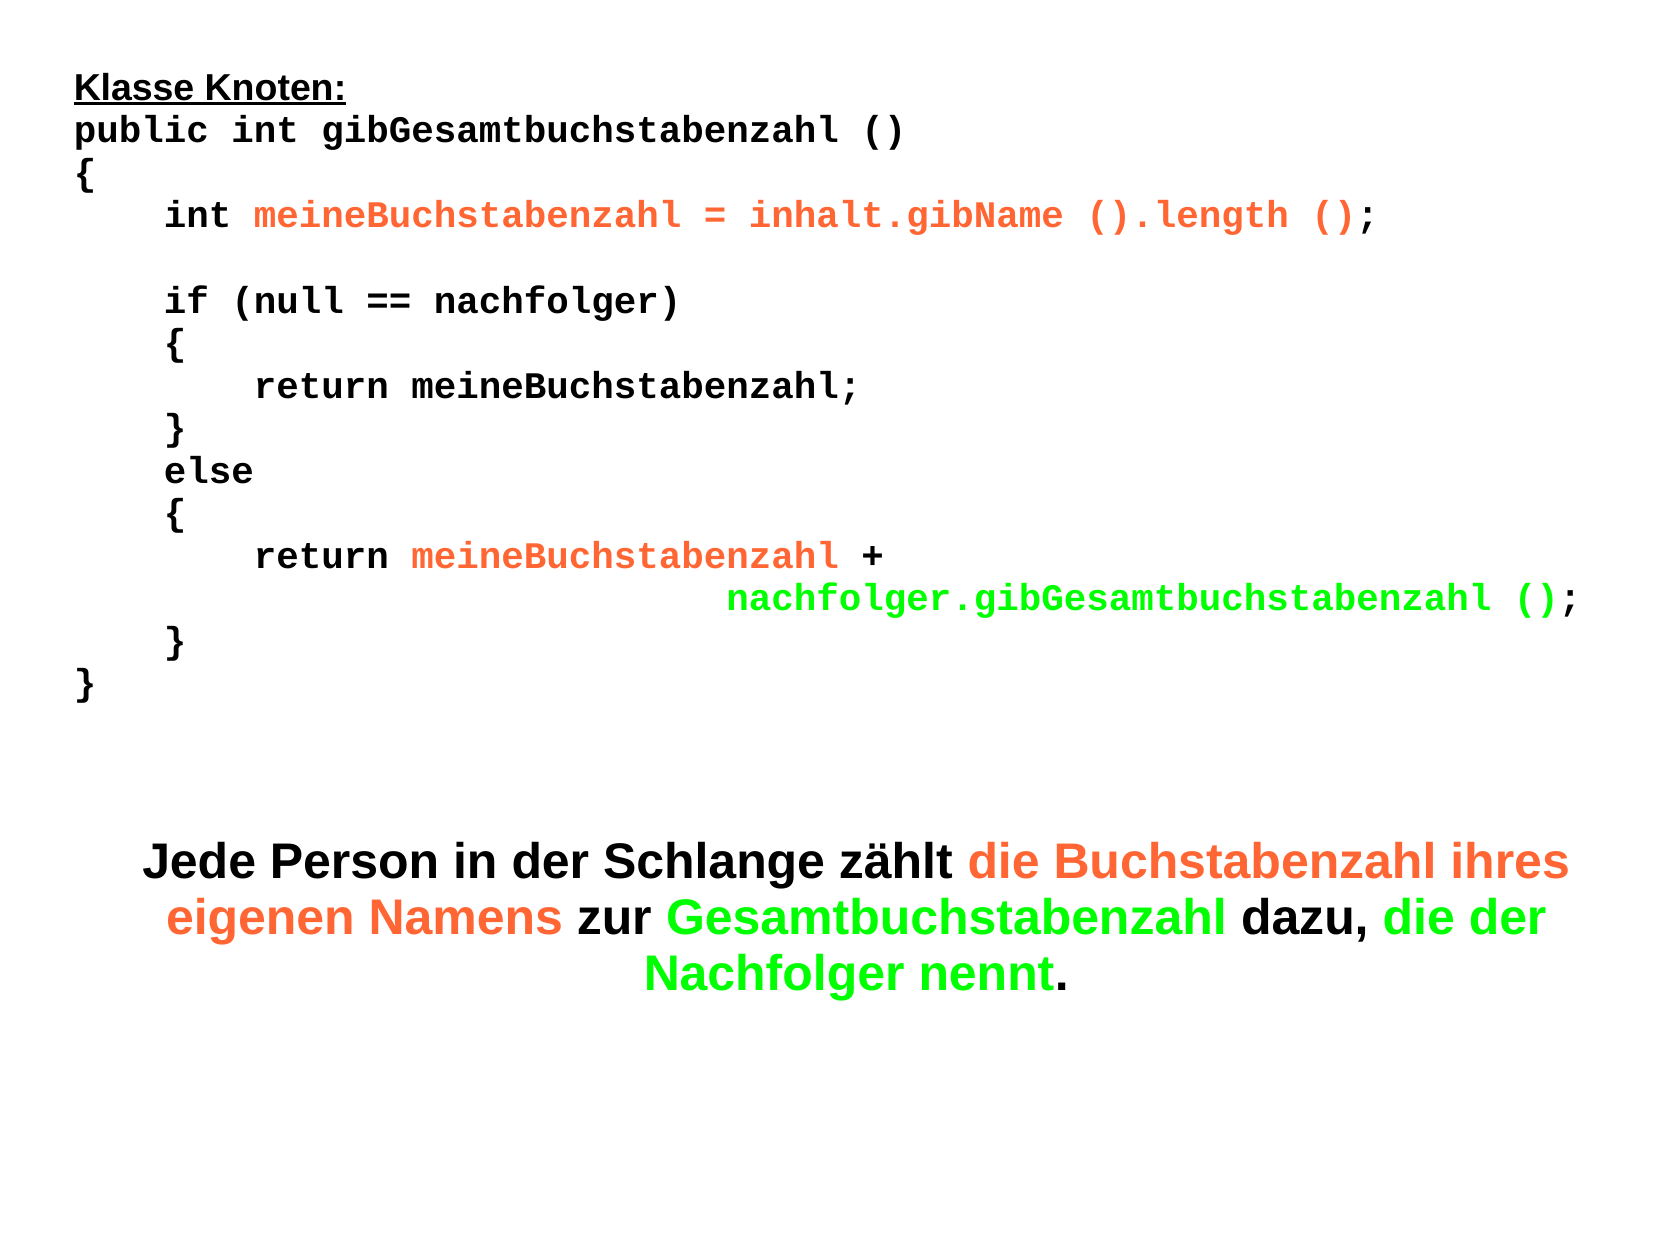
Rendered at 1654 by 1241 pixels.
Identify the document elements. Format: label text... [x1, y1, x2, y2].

text_box Jede Person in der Schlange zählt die Buchstabenzahl ihres eigenen Namens zur Gesamtbuchstabenzahl dazu, die der Nachfolger nennt. [88, 826, 1625, 1013]
text_box Klasse Knoten: public int gibGesamtbuchstabenzahl () { int meineBuchstabenzahl = inhalt.gibName ().length (); if (null == nachfolger) { return meineBuchstabenzahl; } else { return meineBuchstabenzahl + nachfolger.gibGesamtbuchstabenzahl (); } } [59, 59, 1625, 716]
